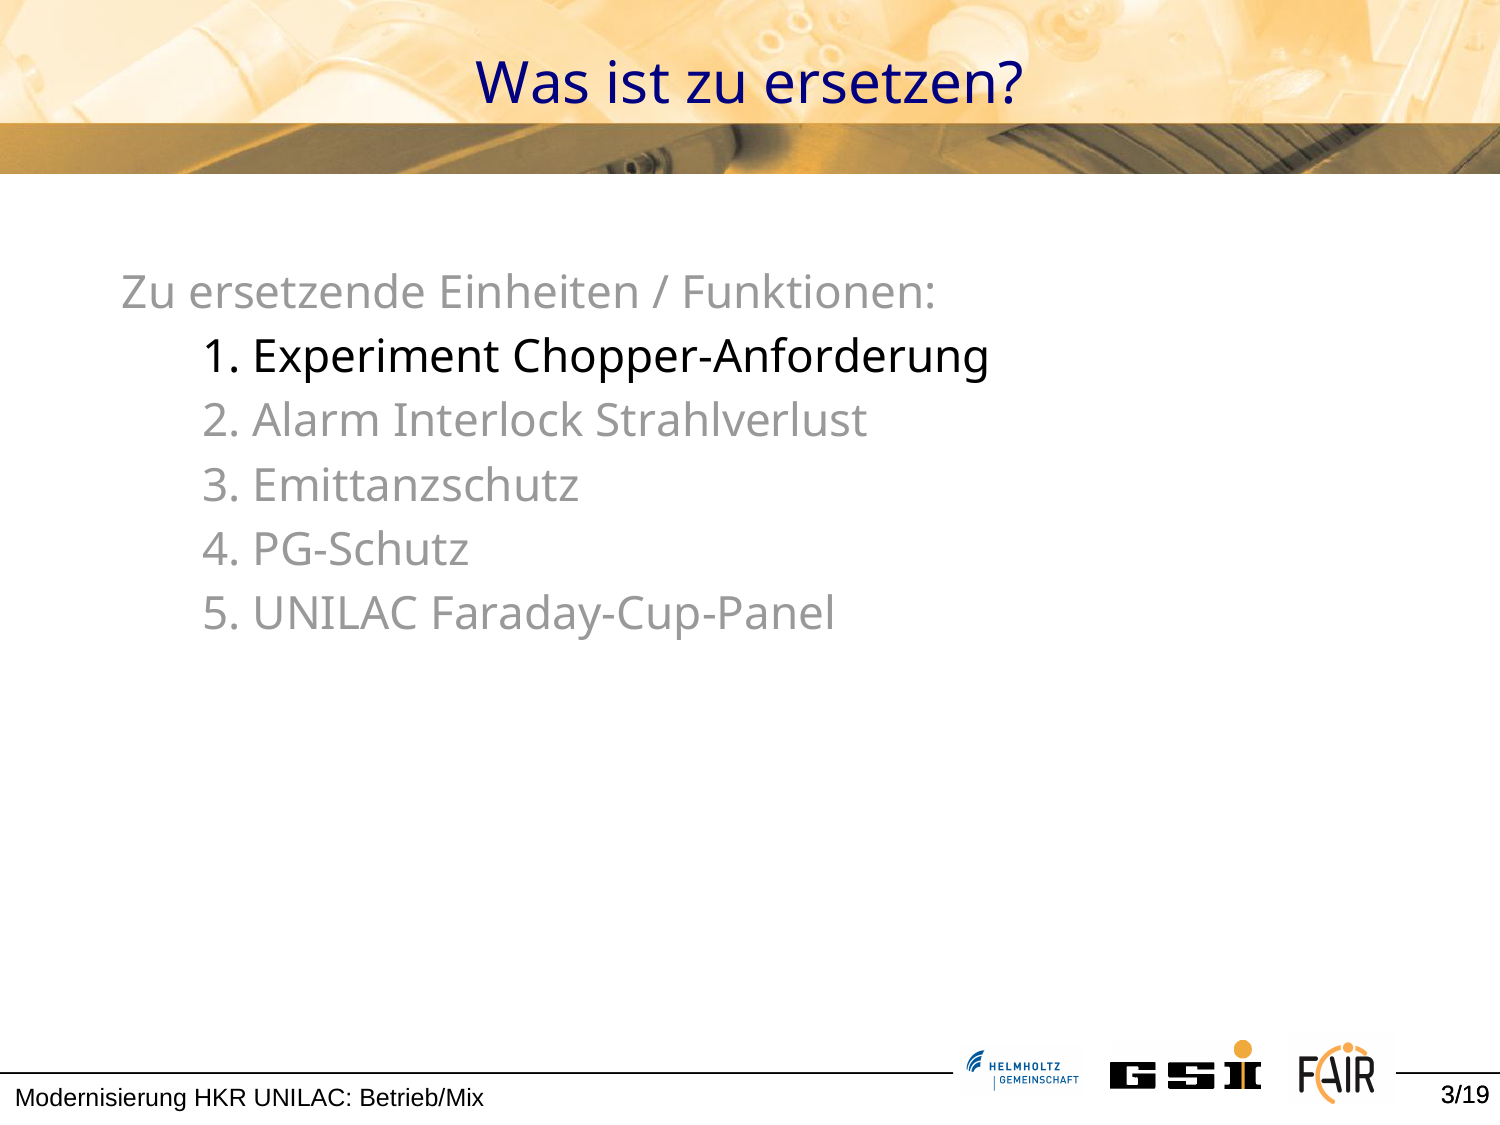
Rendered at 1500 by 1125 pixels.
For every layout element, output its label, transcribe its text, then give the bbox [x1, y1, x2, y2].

picture [0, 0, 1500, 175]
picture [1110, 1040, 1261, 1089]
picture [960, 1046, 1084, 1095]
title Was ist zu ersetzen? [75, 0, 1425, 174]
list Zu ersetzende Einheiten / Funktionen: 1. Experiment Chopper-Anforderung 2. Alarm Interlock Strahlverlust 3. Emittanzschutz 4. PG-Schutz 5. UNILAC Faraday-Cup-Panel [75, 262, 1426, 1006]
picture [1287, 1034, 1396, 1106]
